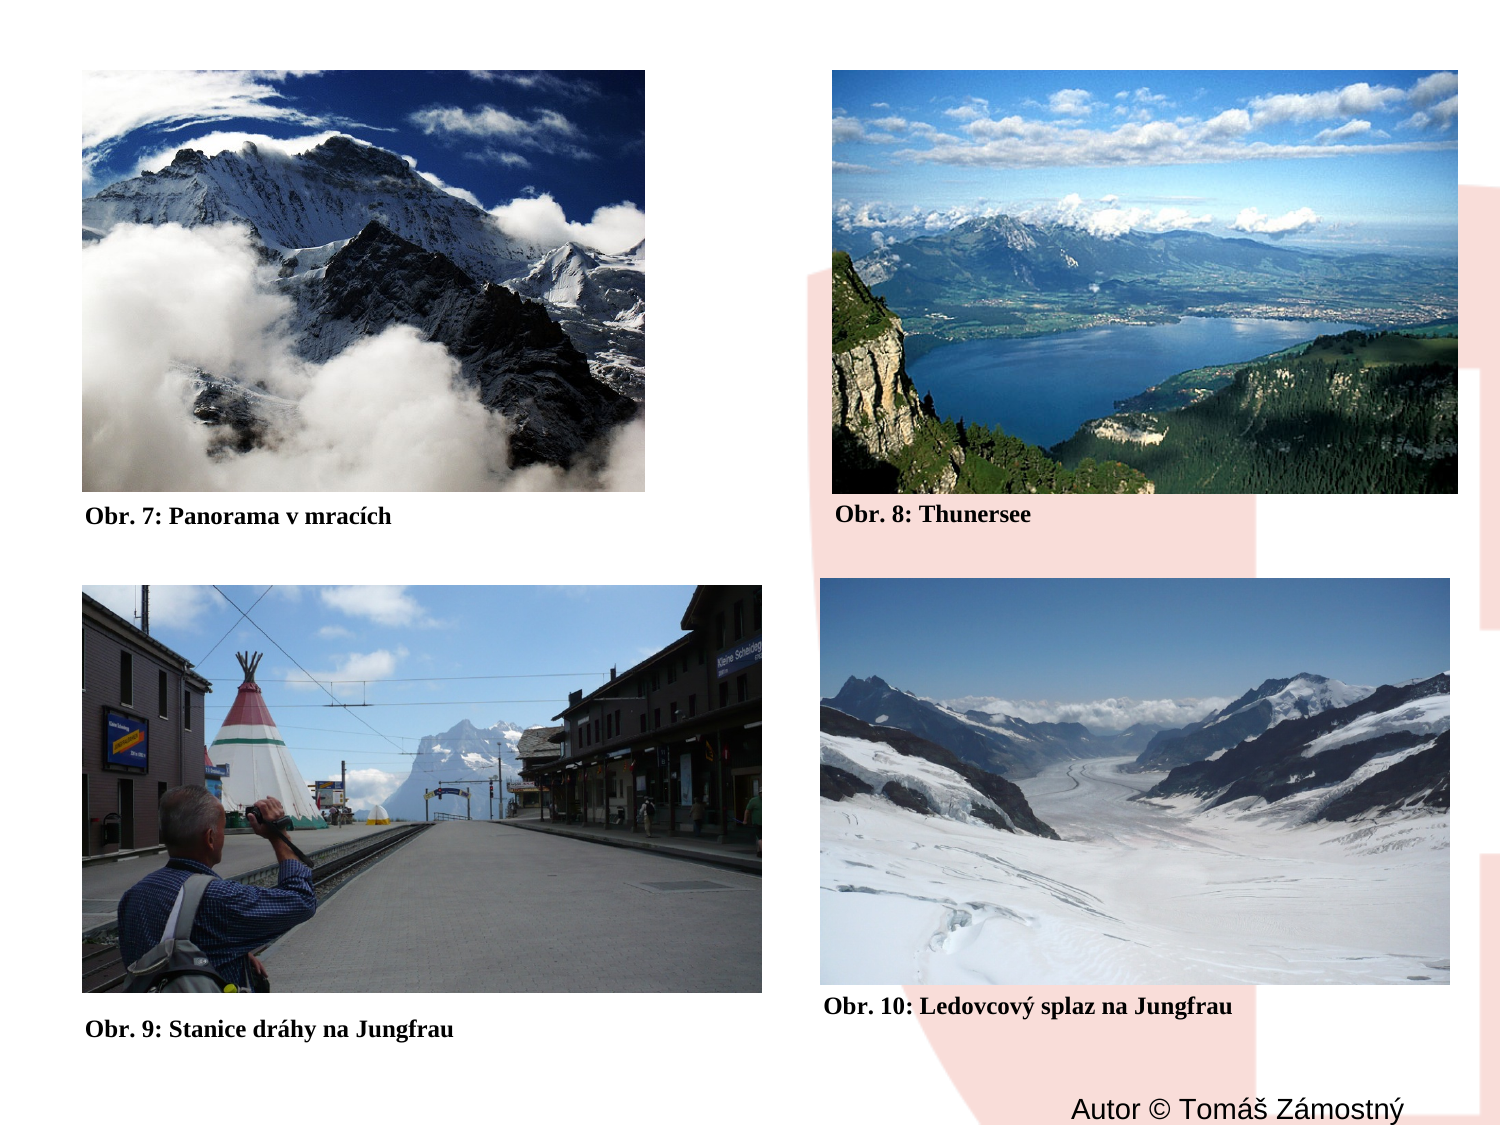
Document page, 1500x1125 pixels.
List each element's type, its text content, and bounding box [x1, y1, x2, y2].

text_box Obr. 7: Panorama v mracích [70, 492, 786, 538]
text_box Obr. 10: Ledovcový splaz na Jungfrau [808, 981, 1500, 1028]
picture [804, 70, 1500, 1125]
text_box Obr. 8: Thunersee [820, 489, 1419, 535]
picture [82, 585, 762, 993]
text_box Obr. 9: Stanice dráhy na Jungfrau [70, 1005, 786, 1051]
picture [82, 70, 645, 492]
text_box Autor © Tomáš Zámostný [1056, 1082, 1420, 1125]
